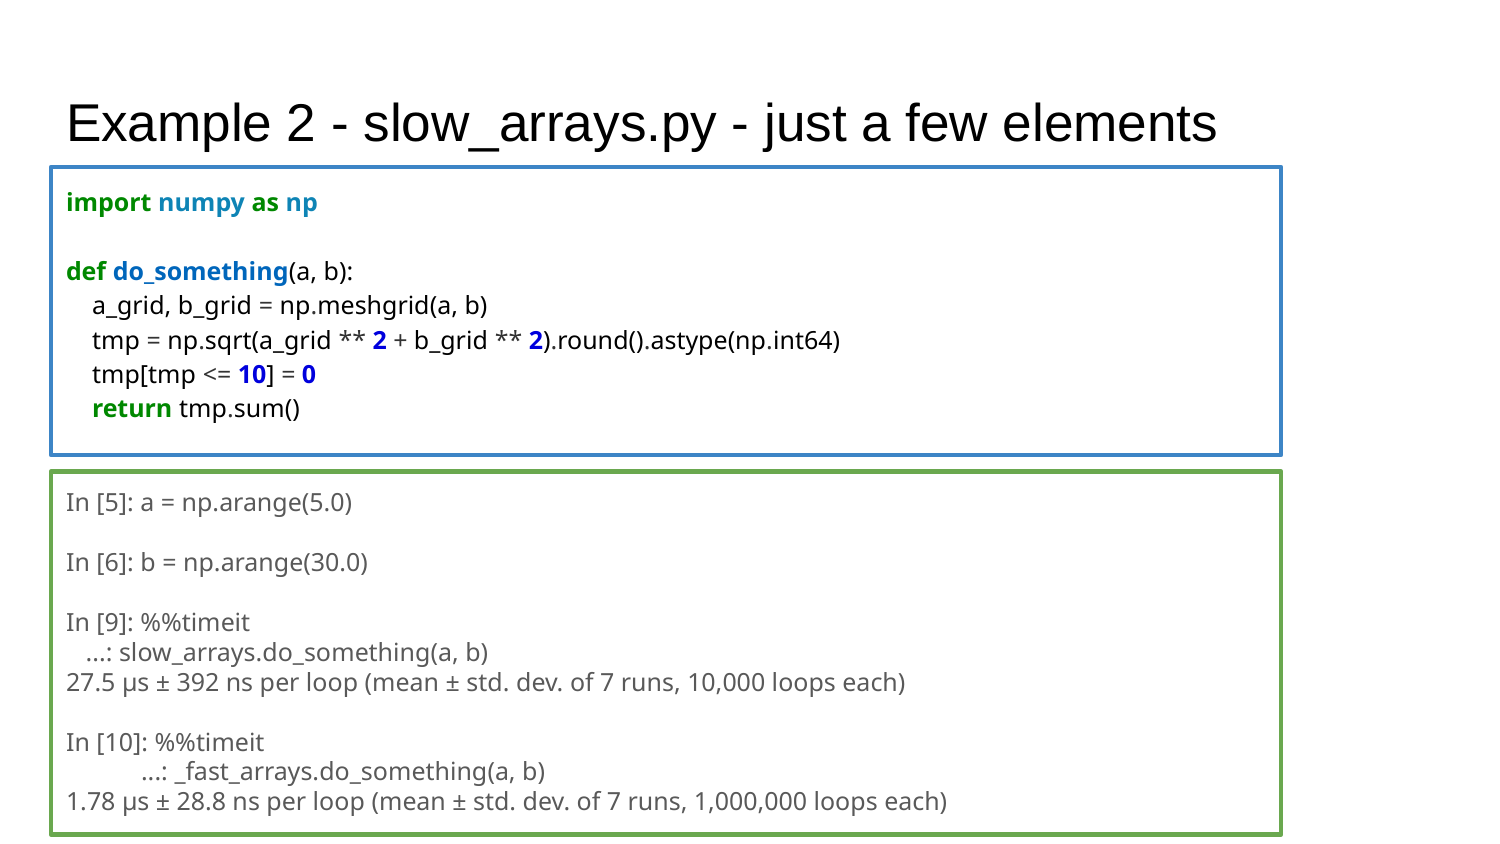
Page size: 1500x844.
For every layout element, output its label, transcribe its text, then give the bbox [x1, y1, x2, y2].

title Example 2 - slow_arrays.py - just a few elements [51, 72, 1449, 167]
list import numpy as np def do_something(a, b): a_grid, b_grid = np.meshgrid(a, b) tmp = np.sqrt(a_grid ** 2 + b_grid ** 2).round().astype(np.int64) tmp[tmp <= 10] = 0 return tmp.sum() [51, 166, 1281, 455]
text_box In [5]: a = np.arange(5.0) In [6]: b = np.arange(30.0) In [9]: %%timeit ...: slow_arrays.do_something(a, b) 27.5 µs ± 392 ns per loop (mean ± std. dev. of 7 runs, 10,000 loops each) In [10]: %%timeit ...: _fast_arrays.do_something(a, b) 1.78 µs ± 28.8 ns per loop (mean ± std. dev. of 7 runs, 1,000,000 loops each) [51, 471, 1281, 835]
